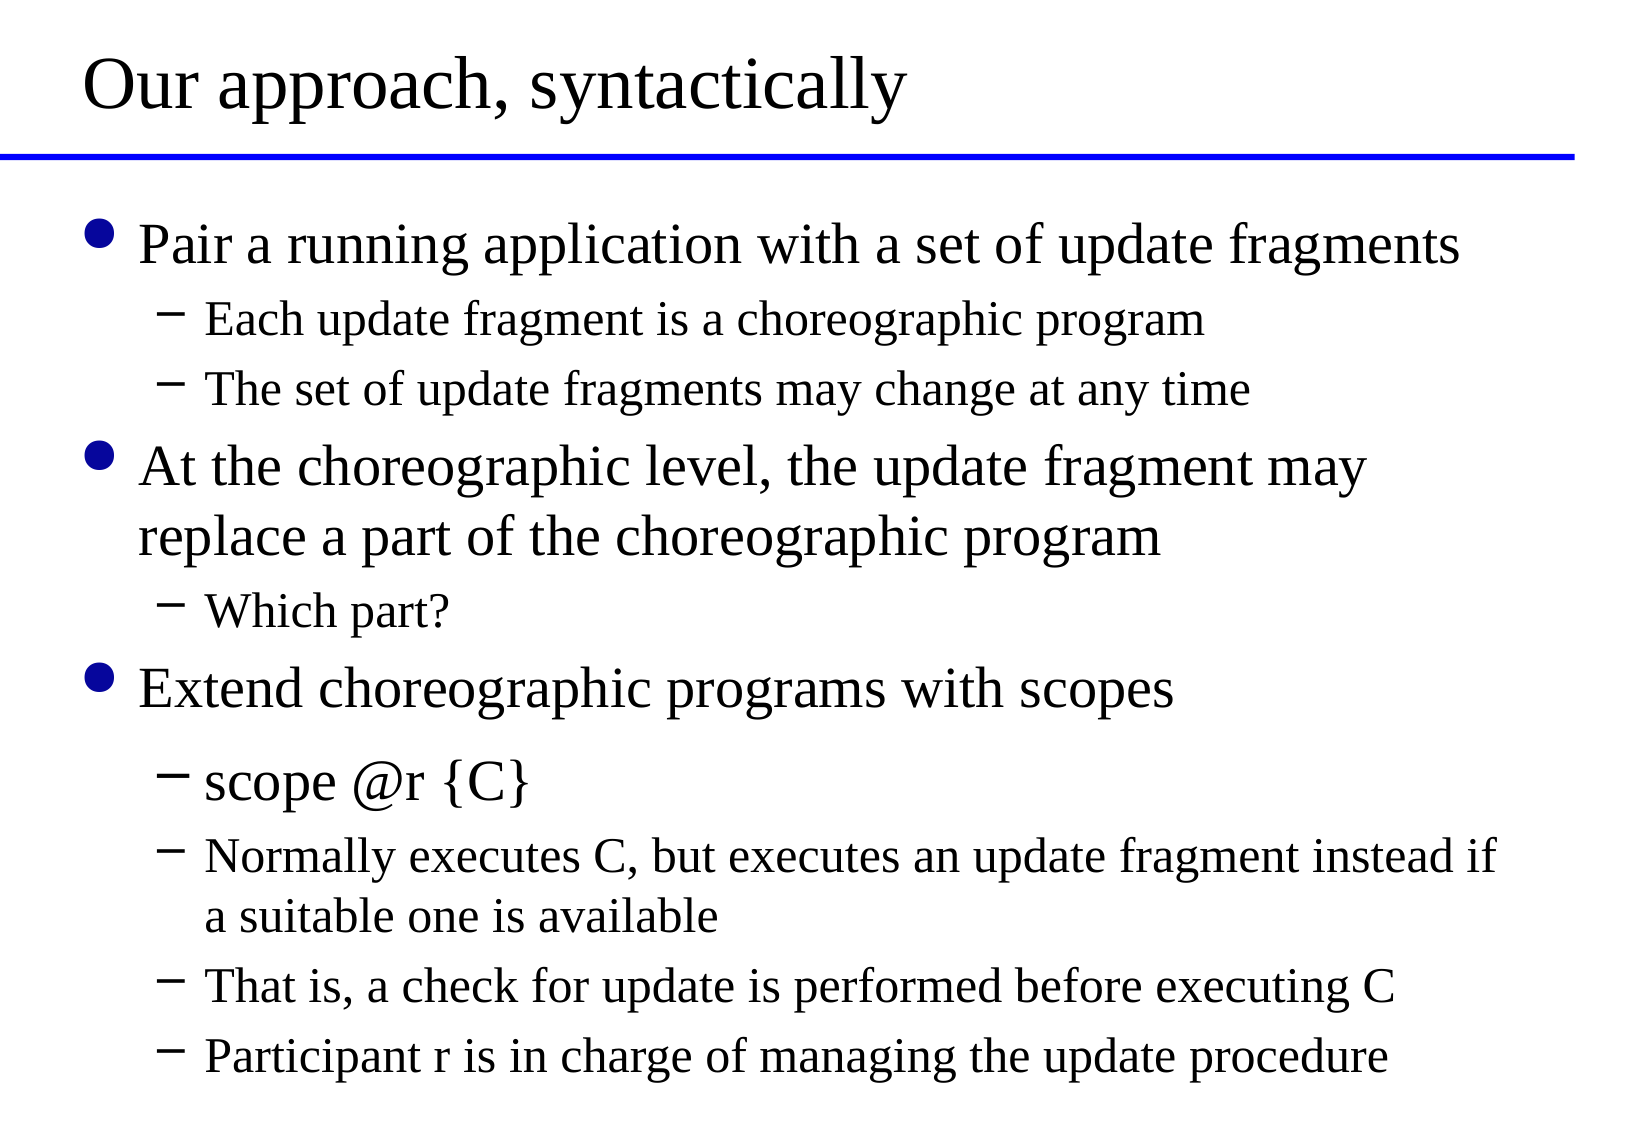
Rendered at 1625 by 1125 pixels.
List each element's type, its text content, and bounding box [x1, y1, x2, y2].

title Our approach, syntactically [67, 27, 1544, 131]
list Pair a running application with a set of update fragments Each update fragment is a choreographic program The set of update fragments may change at any time At the choreographic level, the update fragment may replace a part of the choreographic program Which part? Extend choreographic programs with scopes scope @r {C} Normally executes C, but executes an update fragment instead if a suitable one is available That is, a check for update is performed before executing C Participant r is in charge of managing the update procedure [67, 198, 1546, 1061]
